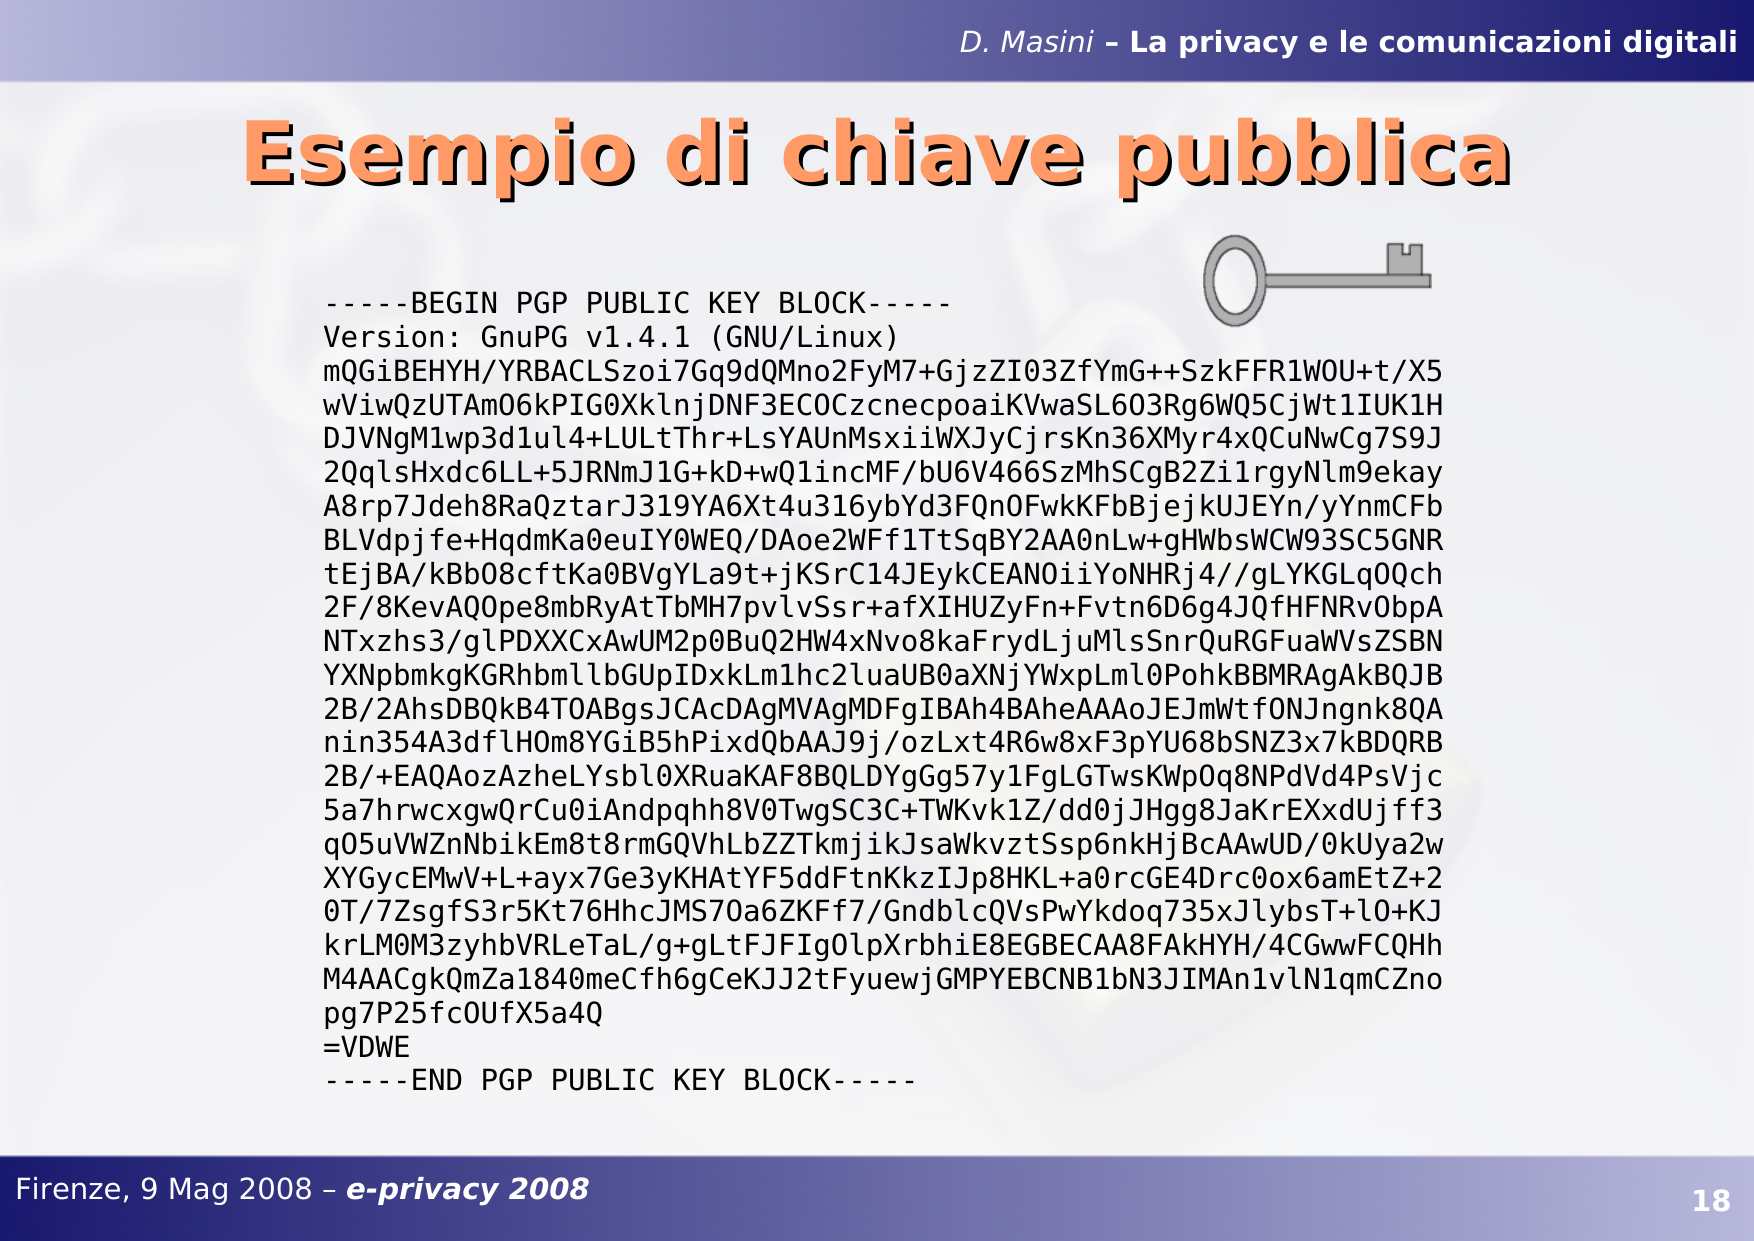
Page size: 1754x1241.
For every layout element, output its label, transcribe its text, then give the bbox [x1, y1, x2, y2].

picture [0, 0, 1754, 1241]
subtitle -----BEGIN PGP PUBLIC KEY BLOCK----- Version: GnuPG v1.4.1 (GNU/Linux) mQGiBEHYH/YRBACLSzoi7Gq9dQMno2FyM7+GjzZI03ZfYmG++SzkFFR1WOU+t/X5 wViwQzUTAmO6kPIG0XklnjDNF3ECOCzcnecpoaiKVwaSL6O3Rg6WQ5CjWt1IUK1H DJVNgM1wp3d1ul4+LULtThr+LsYAUnMsxiiWXJyCjrsKn36XMyr4xQCuNwCg7S9J 2QqlsHxdc6LL+5JRNmJ1G+kD+wQ1incMF/bU6V466SzMhSCgB2Zi1rgyNlm9ekay A8rp7Jdeh8RaQztarJ319YA6Xt4u316ybYd3FQnOFwkKFbBjejkUJEYn/yYnmCFb BLVdpjfe+HqdmKa0euIY0WEQ/DAoe2WFf1TtSqBY2AA0nLw+gHWbsWCW93SC5GNR tEjBA/kBbO8cftKa0BVgYLa9t+jKSrC14JEykCEANOiiYoNHRj4//gLYKGLqOQch 2F/8KevAQOpe8mbRyAtTbMH7pvlvSsr+afXIHUZyFn+Fvtn6D6g4JQfHFNRvObpA NTxzhs3/glPDXXCxAwUM2p0BuQ2HW4xNvo8kaFrydLjuMlsSnrQuRGFuaWVsZSBN YXNpbmkgKGRhbmllbGUpIDxkLm1hc2luaUB0aXNjYWxpLml0PohkBBMRAgAkBQJB 2B/2AhsDBQkB4TOABgsJCAcDAgMVAgMDFgIBAh4BAheAAAoJEJmWtfONJngnk8QA nin354A3dflHOm8YGiB5hPixdQbAAJ9j/ozLxt4R6w8xF3pYU68bSNZ3x7kBDQRB 2B/+EAQAozAzheLYsbl0XRuaKAF8BQLDYgGg57y1FgLGTwsKWpOq8NPdVd4PsVjc 5a7hrwcxgwQrCu0iAndpqhh8V0TwgSC3C+TWKvk1Z/dd0jJHgg8JaKrEXxdUjff3 qO5uVWZnNbikEm8t8rmGQVhLbZZTkmjikJsaWkvztSsp6nkHjBcAAwUD/0kUya2w XYGycEMwV+L+ayx7Ge3yKHAtYF5ddFtnKkzIJp8HKL+a0rcGE4Drc0ox6amEtZ+2 0T/7ZsgfS3r5Kt76HhcJMS7Oa6ZKFf7/GndblcQVsPwYkdoq735xJlybsT+lO+KJ krLM0M3zyhbVRLeTaL/g+gLtFJFIgOlpXrbhiE8EGBECAA8FAkHYH/4CGwwFCQHh M4AACgkQmZa1840meCfh6gCeKJJ2tFyuewjGMPYEBCNB1bN3JIMAn1vlN1qmCZno pg7P25fcOUfX5a4Q =VDWE -----END PGP PUBLIC KEY BLOCK----- [287, 288, 1489, 1107]
title Esempio di chiave pubblica [87, 49, 1667, 257]
